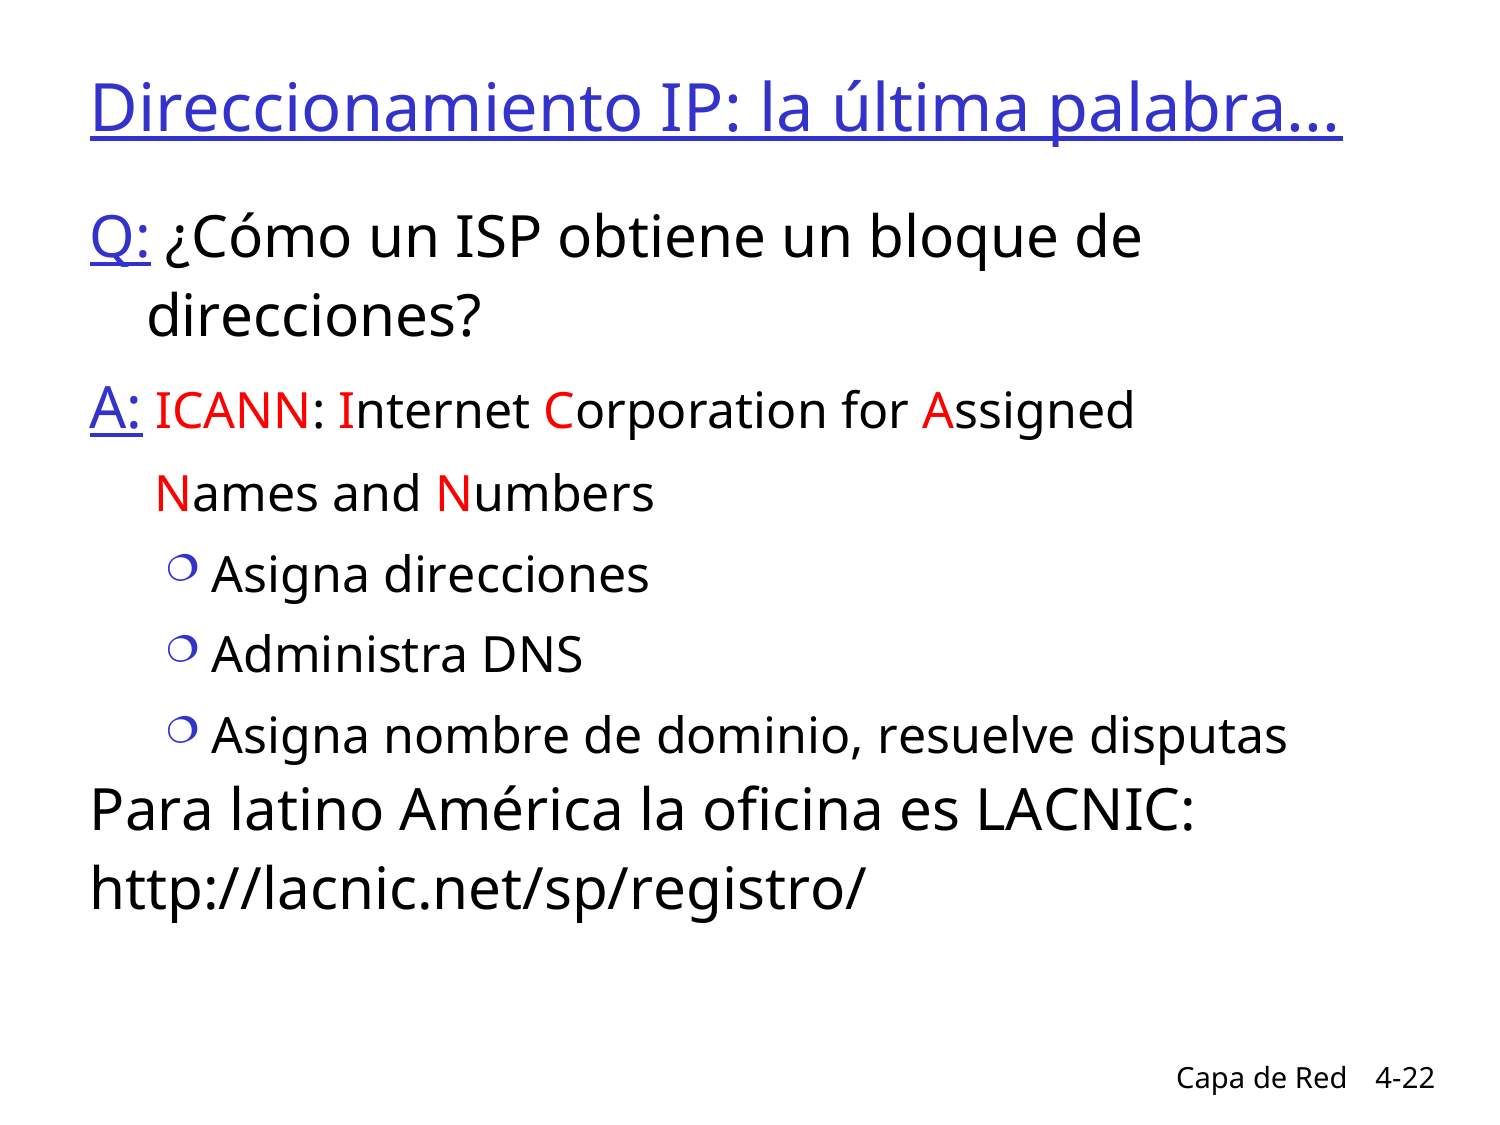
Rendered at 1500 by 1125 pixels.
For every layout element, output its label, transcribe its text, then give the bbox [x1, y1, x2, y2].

list Q: ¿Cómo un ISP obtiene un bloque de direcciones? A: ICANN: Internet Corporation for Assigned Names and Numbers Asigna direcciones Administra DNS Asigna nombre de dominio, resuelve disputas Para latino América la oficina es LACNIC: http://lacnic.net/sp/registro/ [75, 187, 1463, 1044]
title Direccionamiento IP: la última palabra... [75, 15, 1463, 187]
